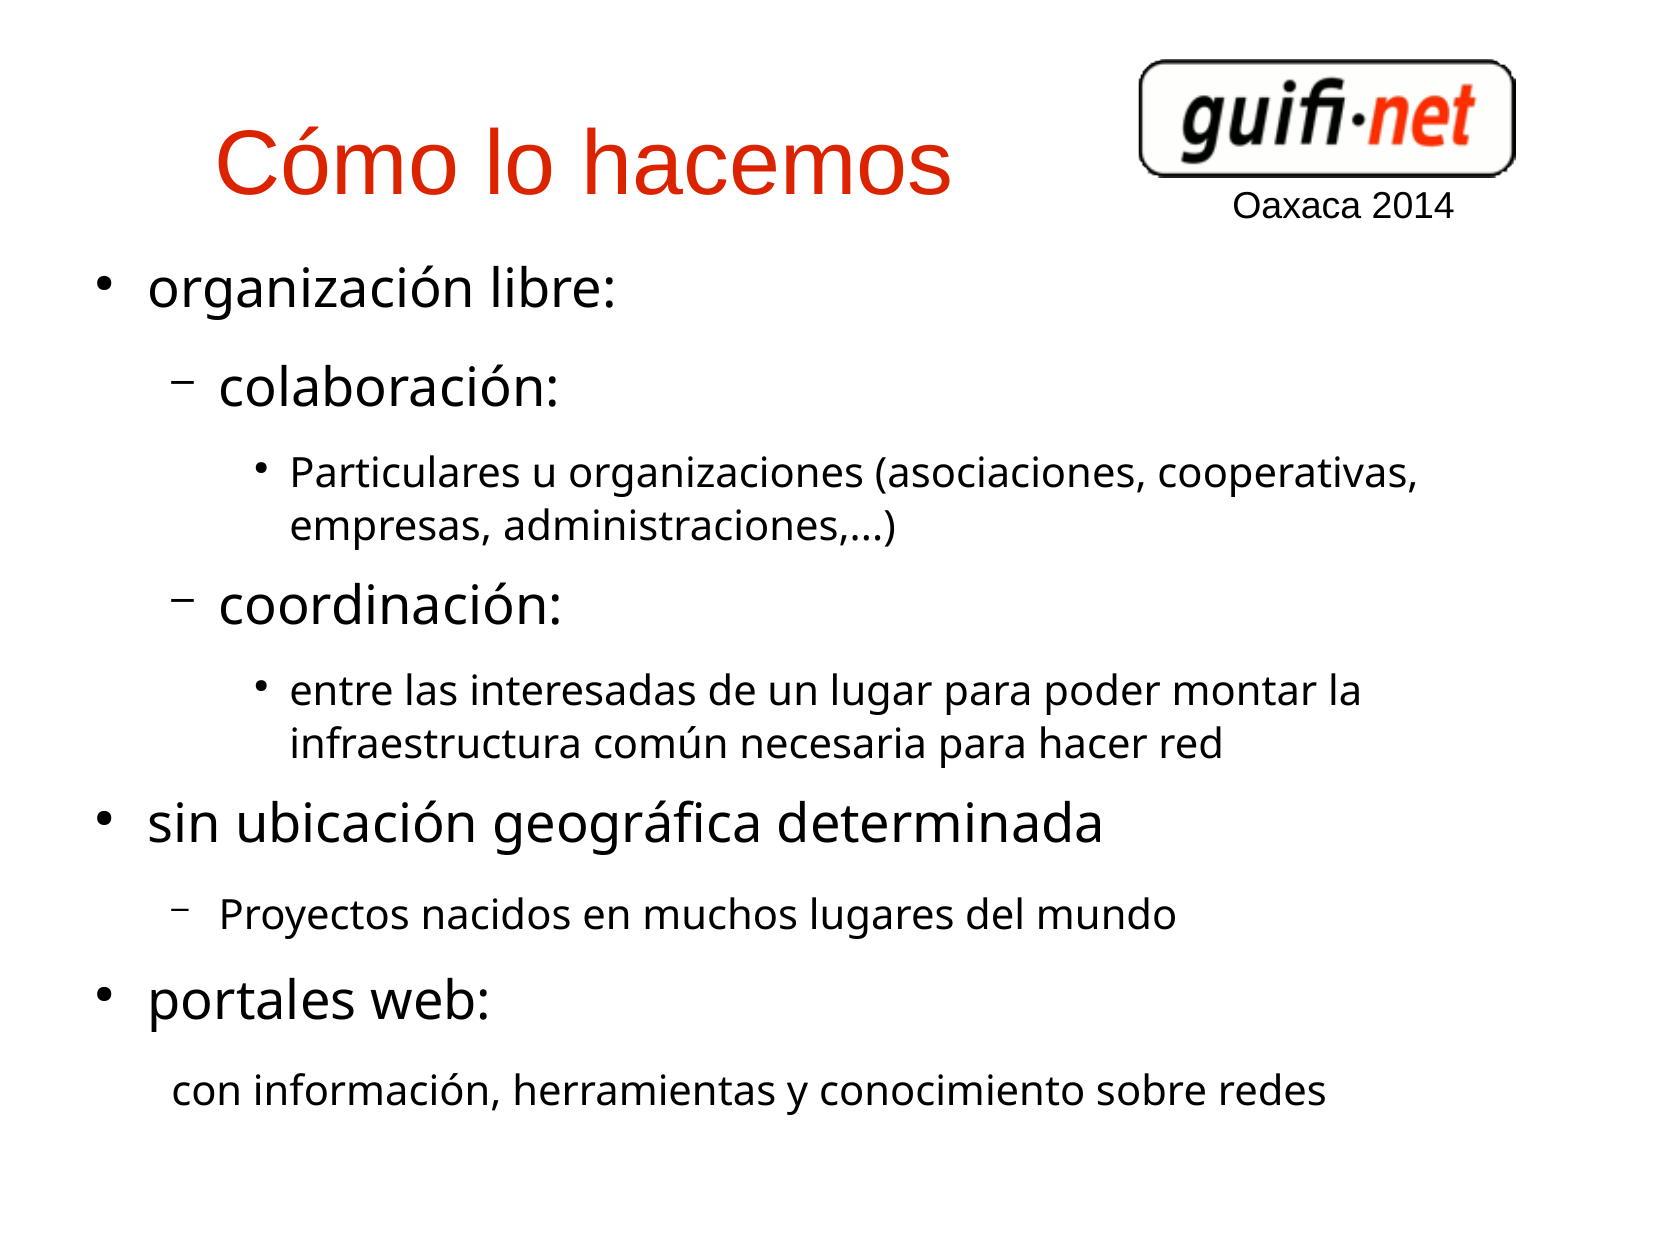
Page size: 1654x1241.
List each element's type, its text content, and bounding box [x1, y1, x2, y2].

text_box Oaxaca 2014 [1033, 177, 1654, 277]
list organización libre: colaboración: Particulares u organizaciones (asociaciones, cooperativas, empresas, administraciones,...) coordinación: entre las interesadas de un lugar para poder montar la infraestructura común necesaria para hacer red sin ubicación geográfica determinada Proyectos nacidos en muchos lugares del mundo portales web: con información, herramientas y conocimiento sobre redes [76, 252, 1565, 1241]
title Cómo lo hacemos [76, 59, 1093, 252]
picture [1137, 59, 1516, 177]
